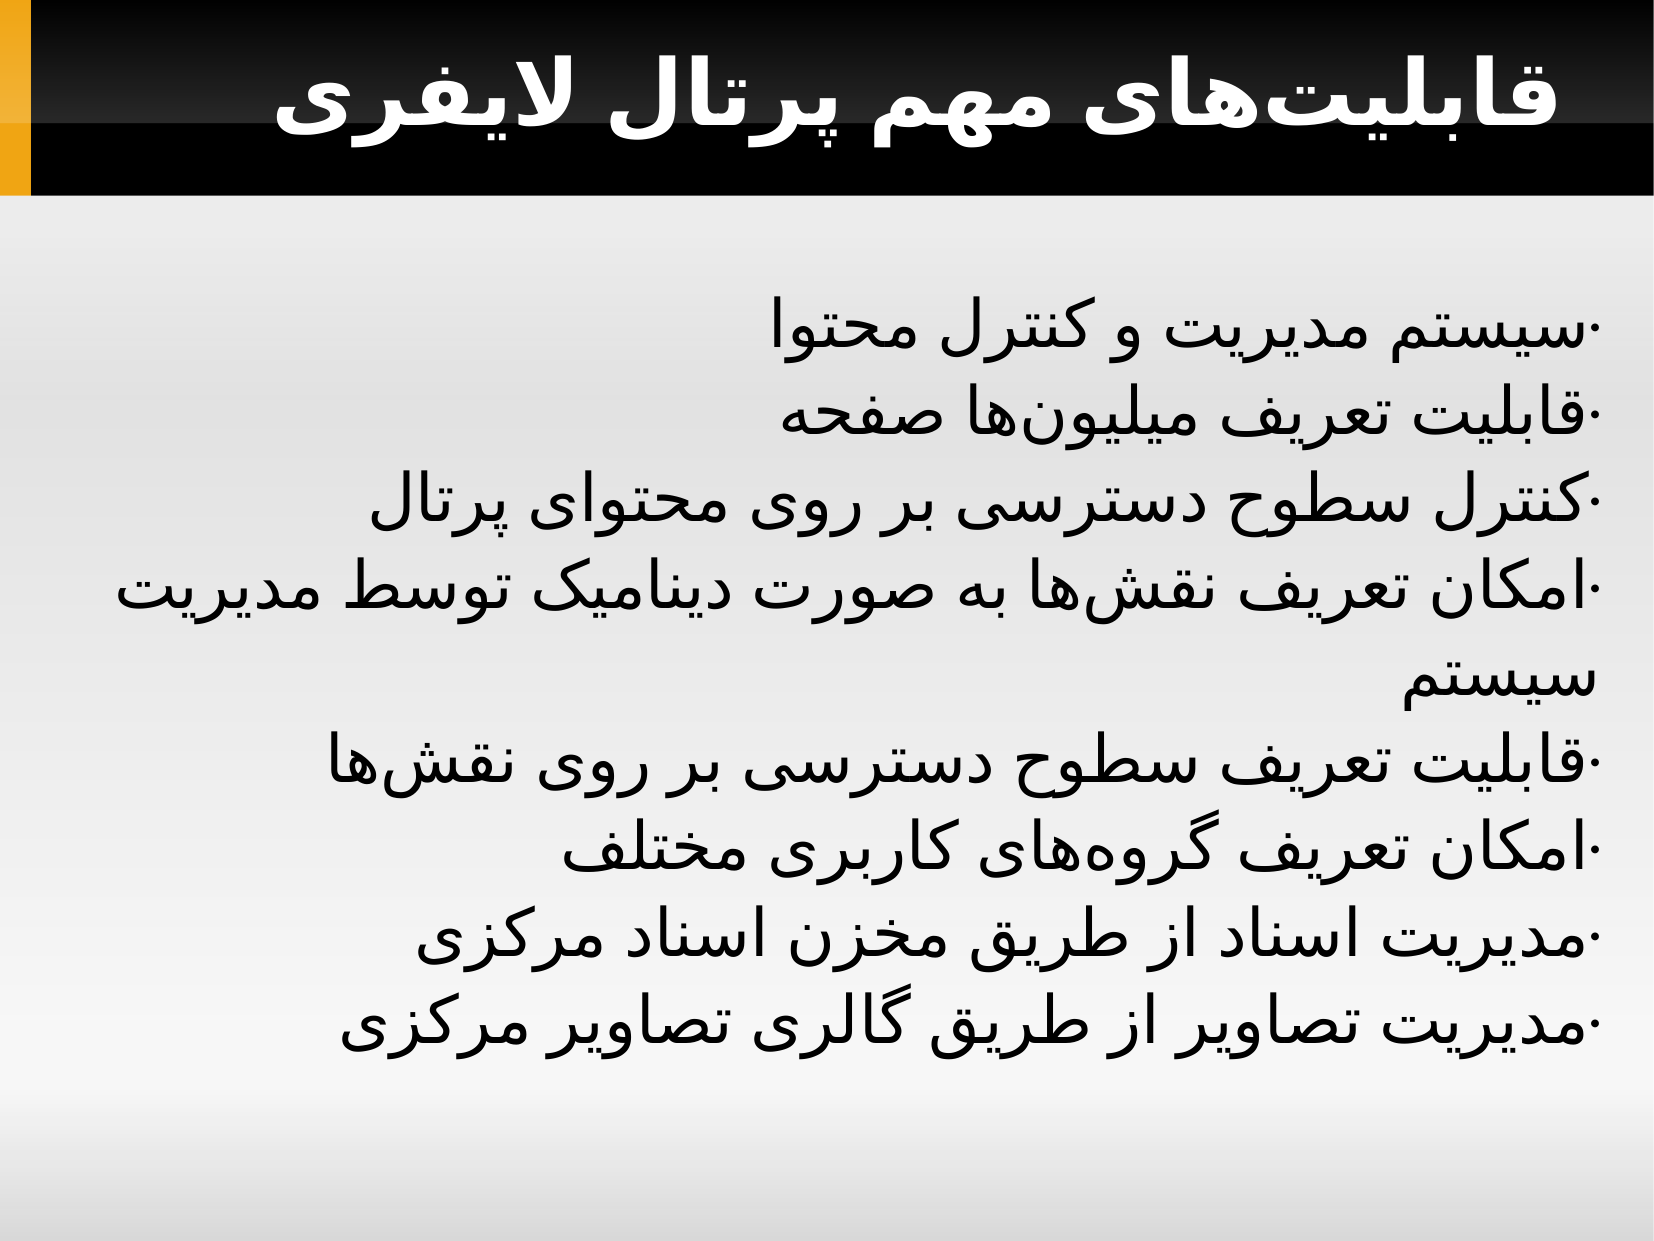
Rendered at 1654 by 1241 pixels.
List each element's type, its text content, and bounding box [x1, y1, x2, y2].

picture [0, 0, 1654, 1241]
subtitle سیستم مدیریت و کنترل محتوا قابلیت تعریف میلیون‌ها صفحه کنترل سطوح دسترسی بر روی محتوای پرتال امکان تعریف نقش‌ها به صورت دینامیک توسط مدیریت سیستم قابلیت تعریف سطوح دسترسی بر روی نقش‌ها امکان تعریف گروه‌های کاربری مختلف مدیریت اسناد از طریق مخزن اسناد مرکزی مدیریت تصاویر از طریق گالری تصاویر مرکزی [112, 262, 1601, 1097]
title قابلیت‌های مهم پرتال لایفری [76, 7, 1565, 200]
